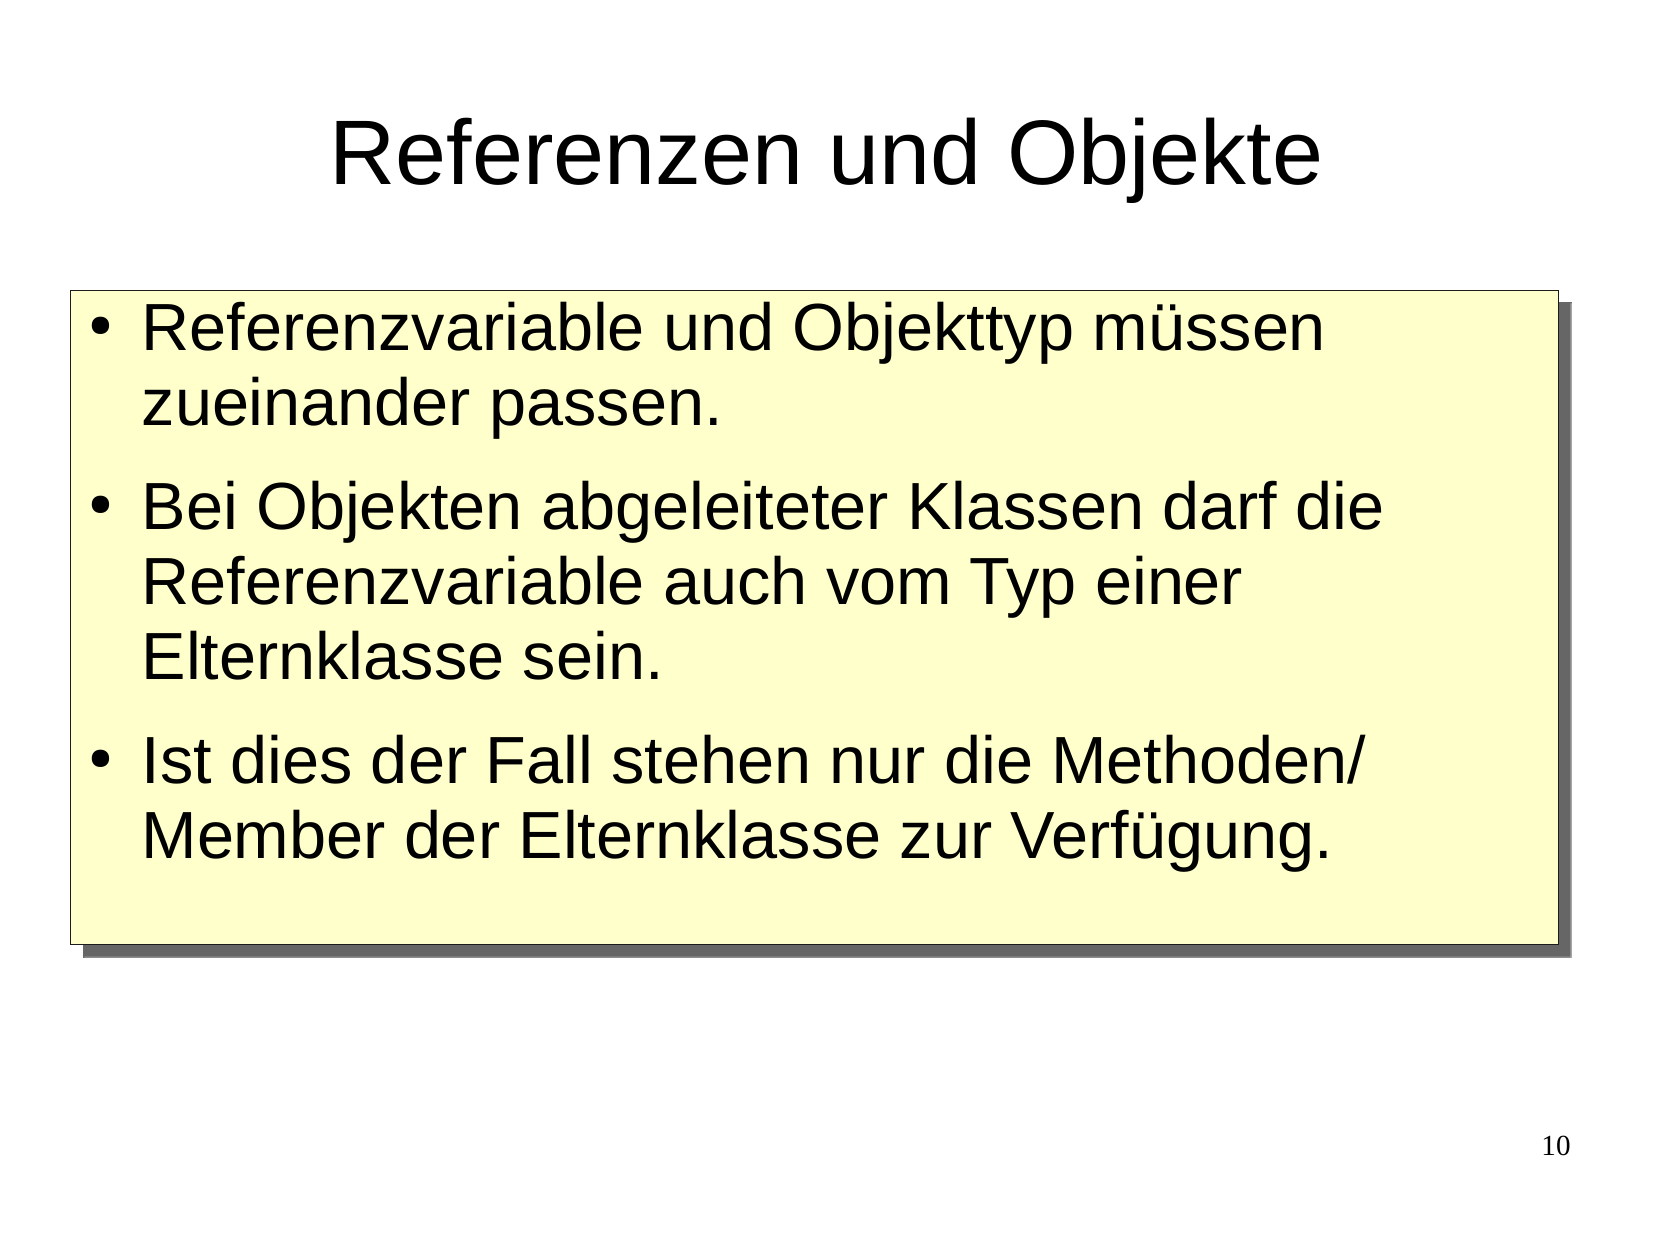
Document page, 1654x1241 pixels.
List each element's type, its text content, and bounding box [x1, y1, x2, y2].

list Referenzvariable und Objekttyp müssen zueinander passen. Bei Objekten abgeleiteter Klassen darf die Referenzvariable auch vom Typ einer Elternklasse sein. Ist dies der Fall stehen nur die Methoden/Member der Elternklasse zur Verfügung. [70, 290, 1559, 945]
title Referenzen und Objekte [82, 49, 1571, 257]
